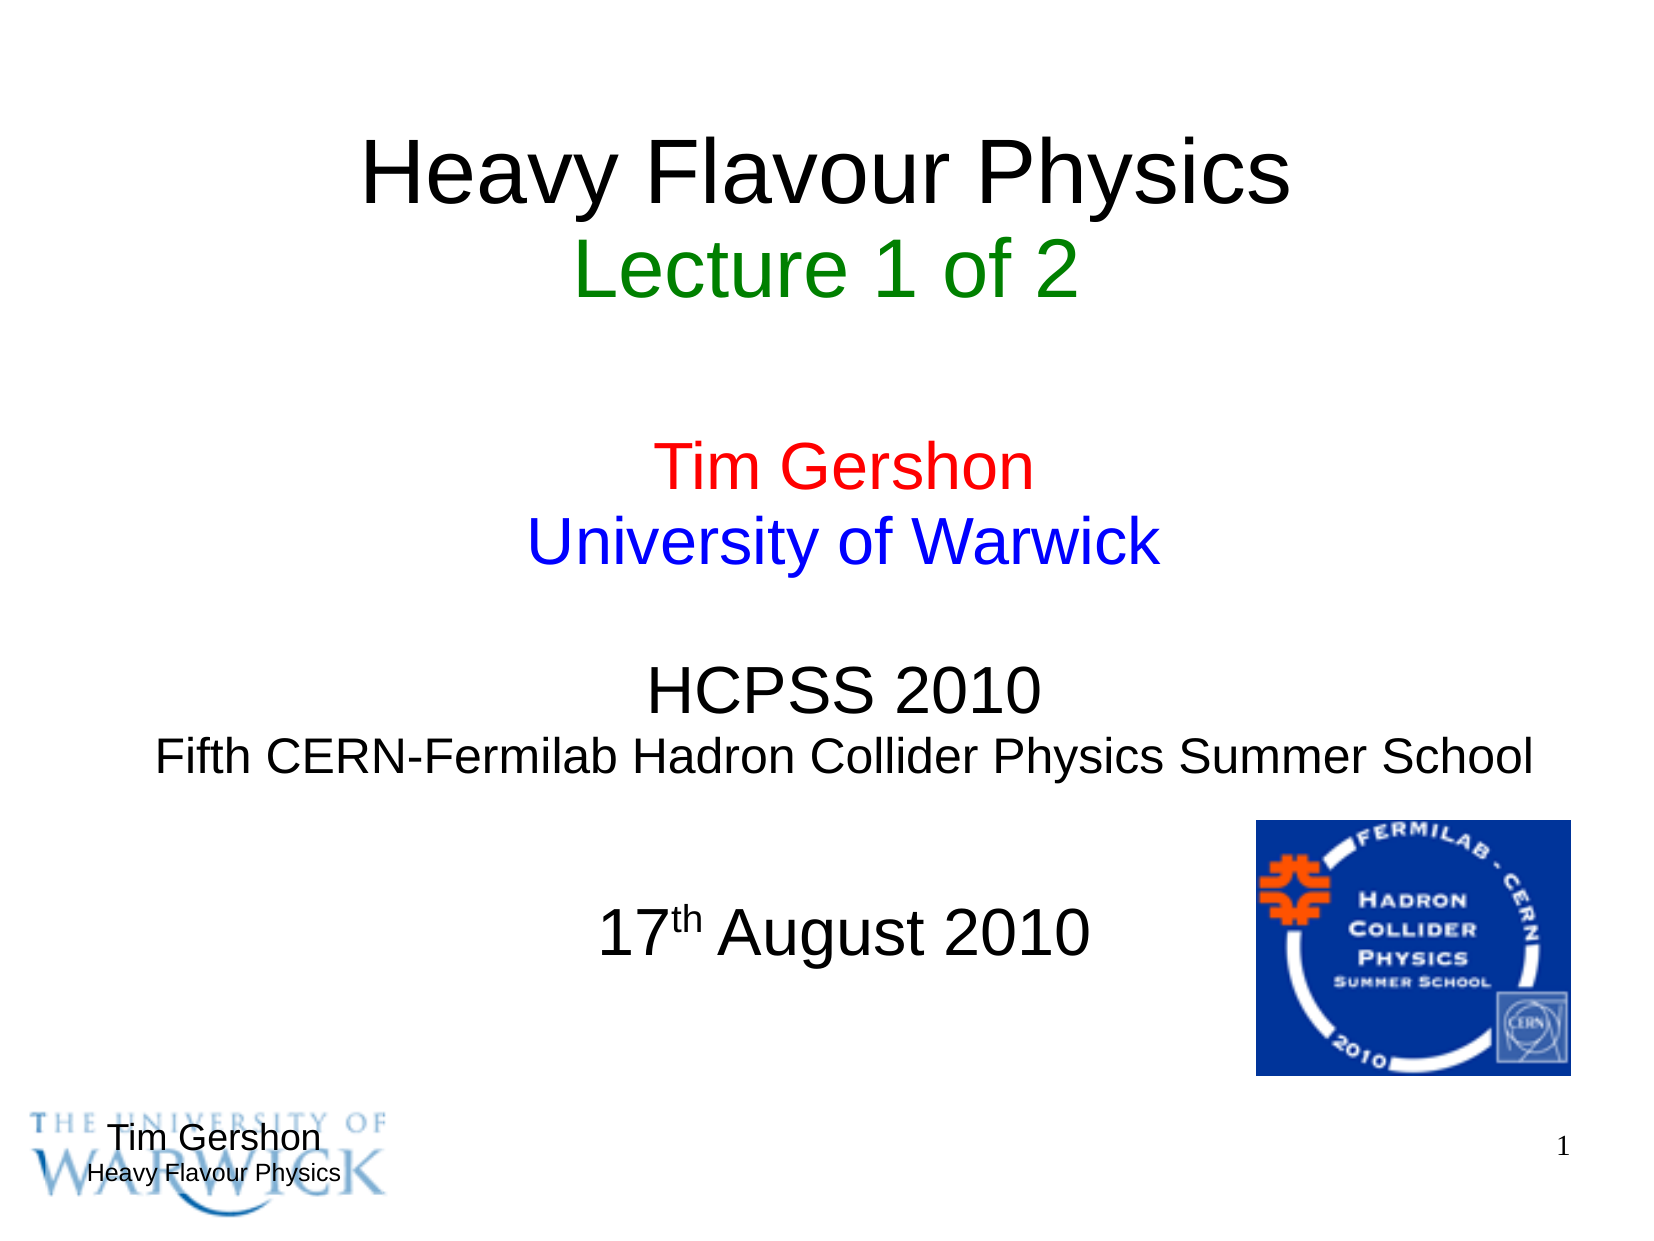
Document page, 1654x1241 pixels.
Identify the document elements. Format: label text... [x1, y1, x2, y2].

text_box Tim Gershon Heavy Flavour Physics [45, 1108, 383, 1194]
picture [19, 1106, 406, 1232]
subtitle Tim Gershon University of Warwick HCPSS 2010 Fifth CERN-Fermilab Hadron Collider Physics Summer School 17th August 2010 [82, 297, 1571, 1102]
picture [1256, 820, 1571, 1076]
title Heavy Flavour Physics Lecture 1 of 2 [82, 120, 1571, 297]
